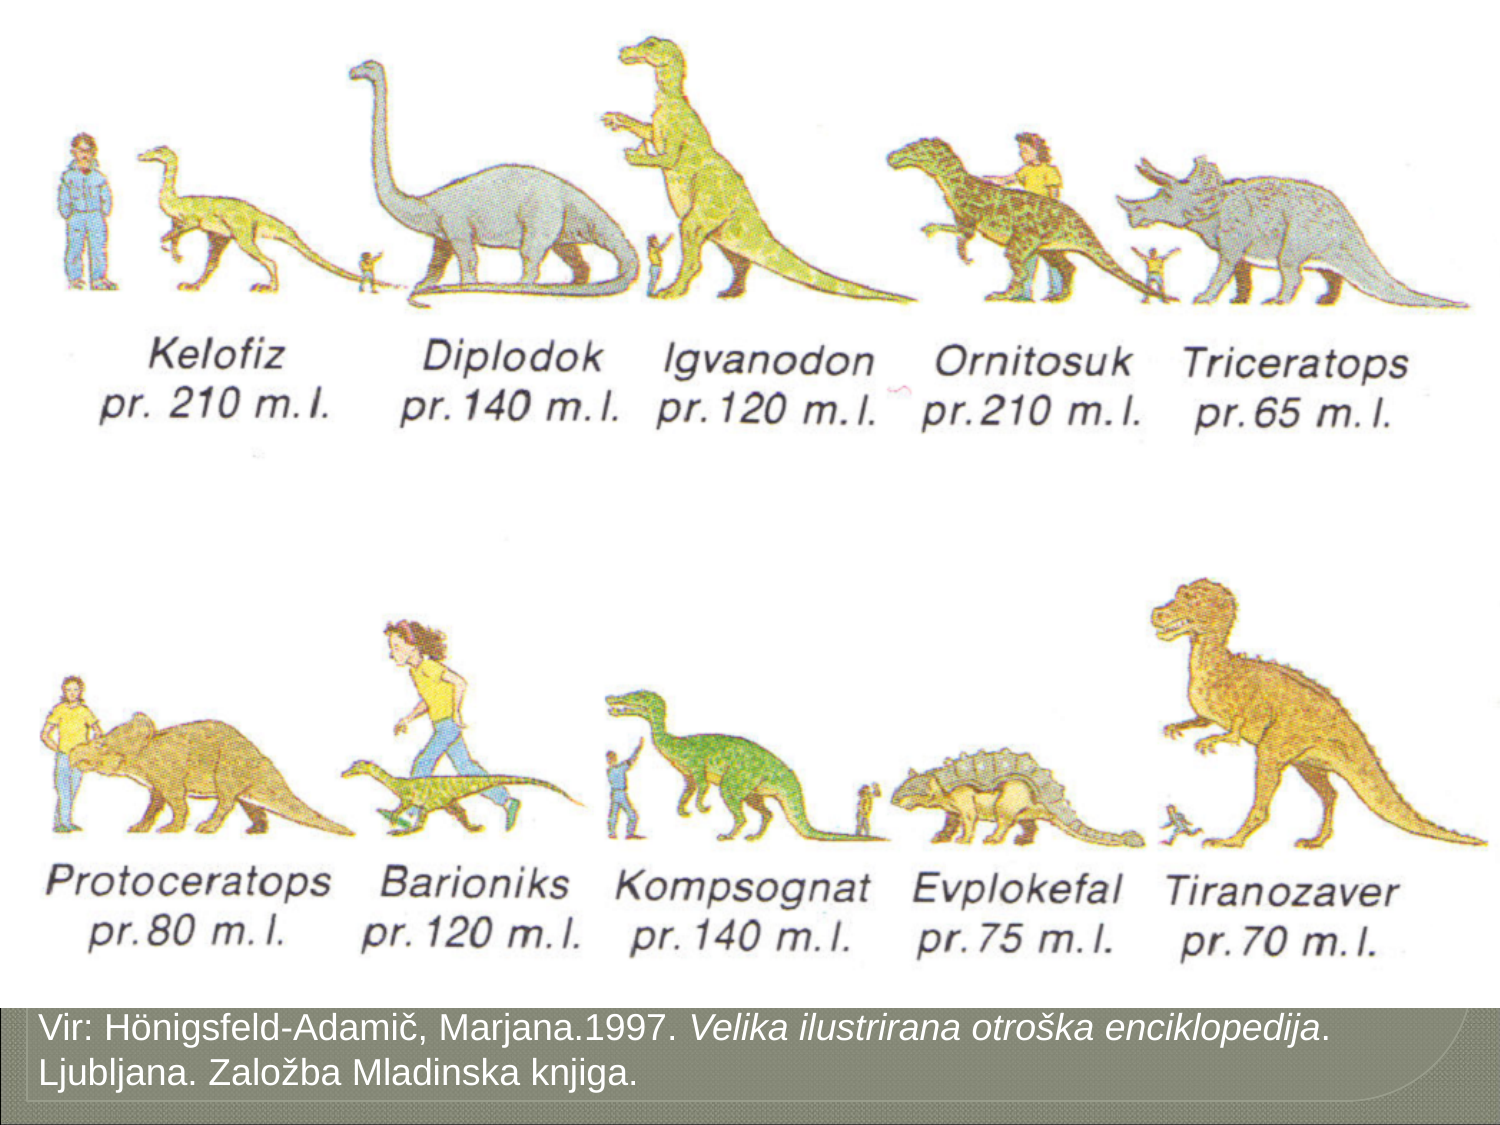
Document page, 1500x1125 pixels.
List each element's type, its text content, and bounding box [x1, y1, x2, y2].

picture [0, 0, 1500, 1125]
text_box Vir: Hönigsfeld-Adamič, Marjana.1997. Velika ilustrirana otroška enciklopedija. Ljubljana. Založba Mladinska knjiga. [23, 996, 1430, 1125]
